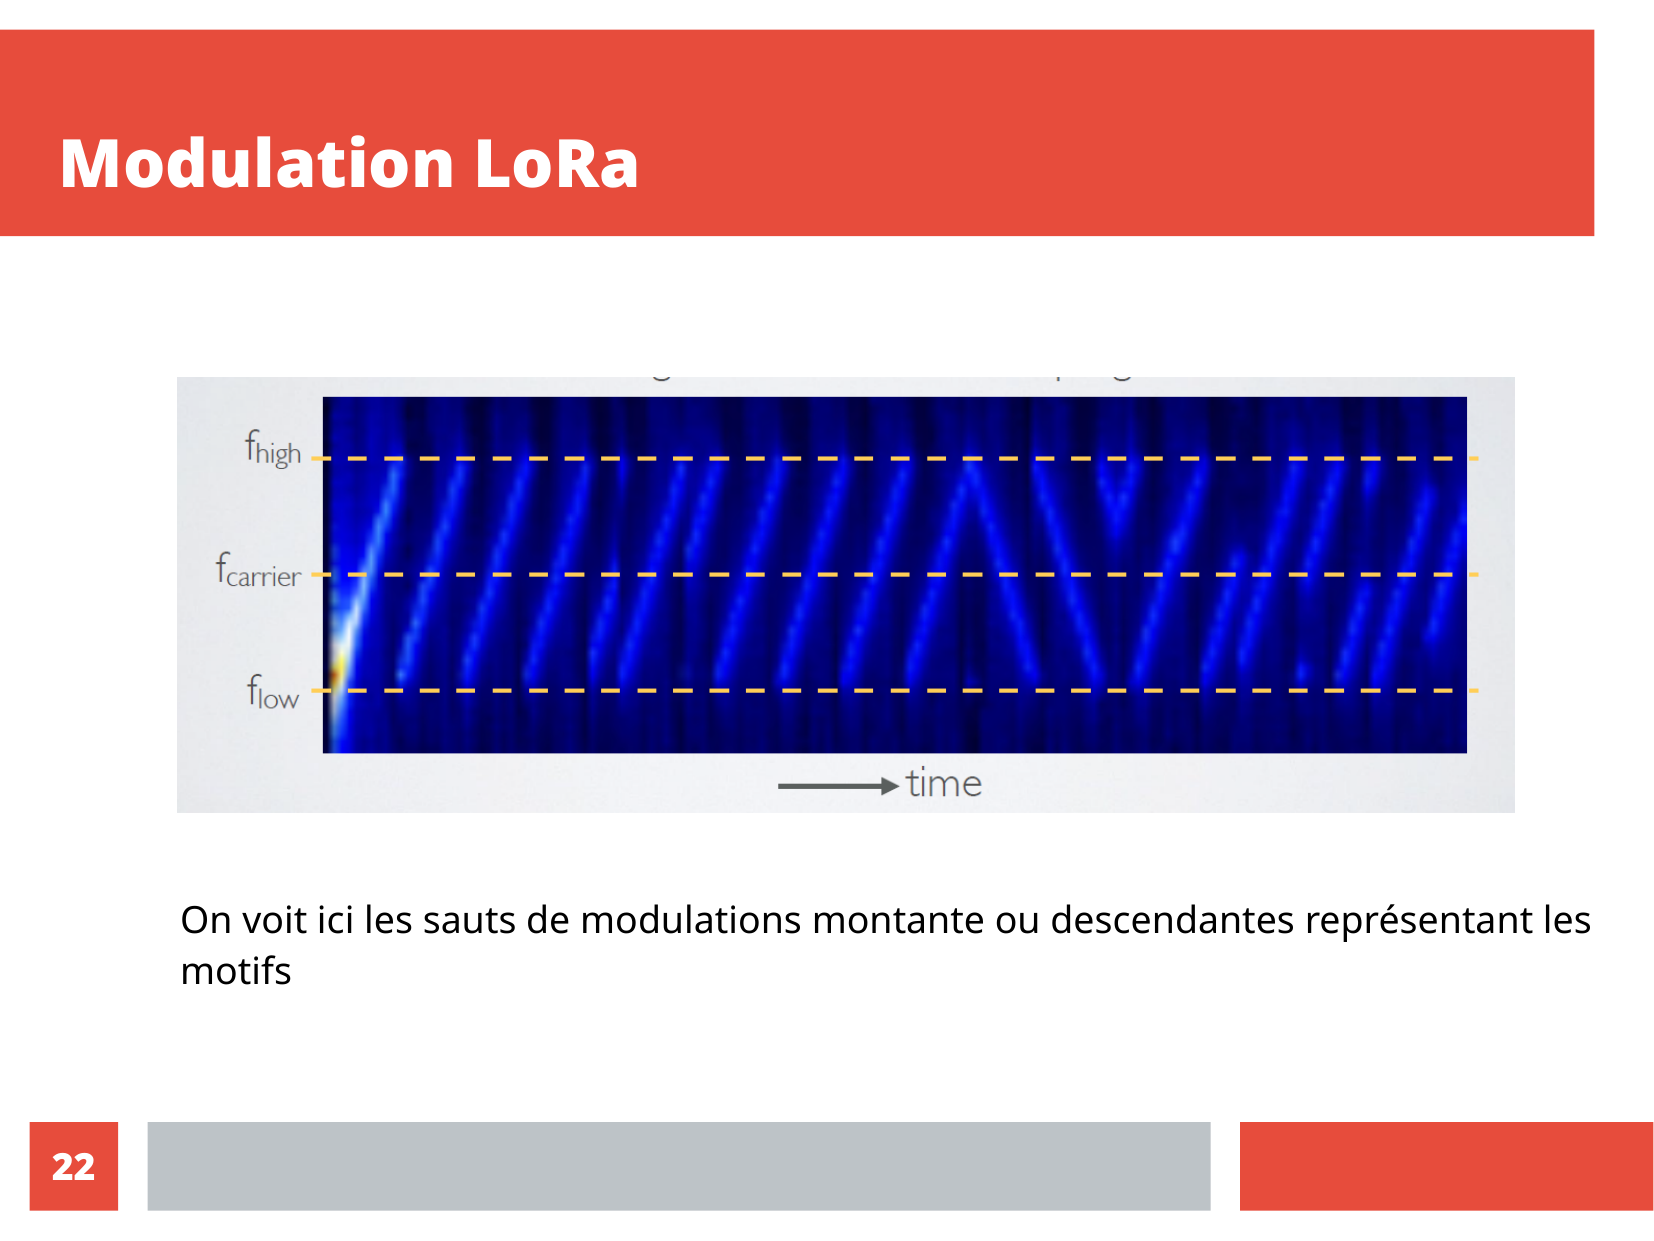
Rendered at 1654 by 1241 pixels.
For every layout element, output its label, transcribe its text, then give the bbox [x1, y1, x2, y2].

title Modulation LoRa [59, 59, 1595, 207]
text_box On voit ici les sauts de modulations montante ou descendantes représentant les motifs [165, 885, 1654, 948]
picture [177, 377, 1515, 813]
